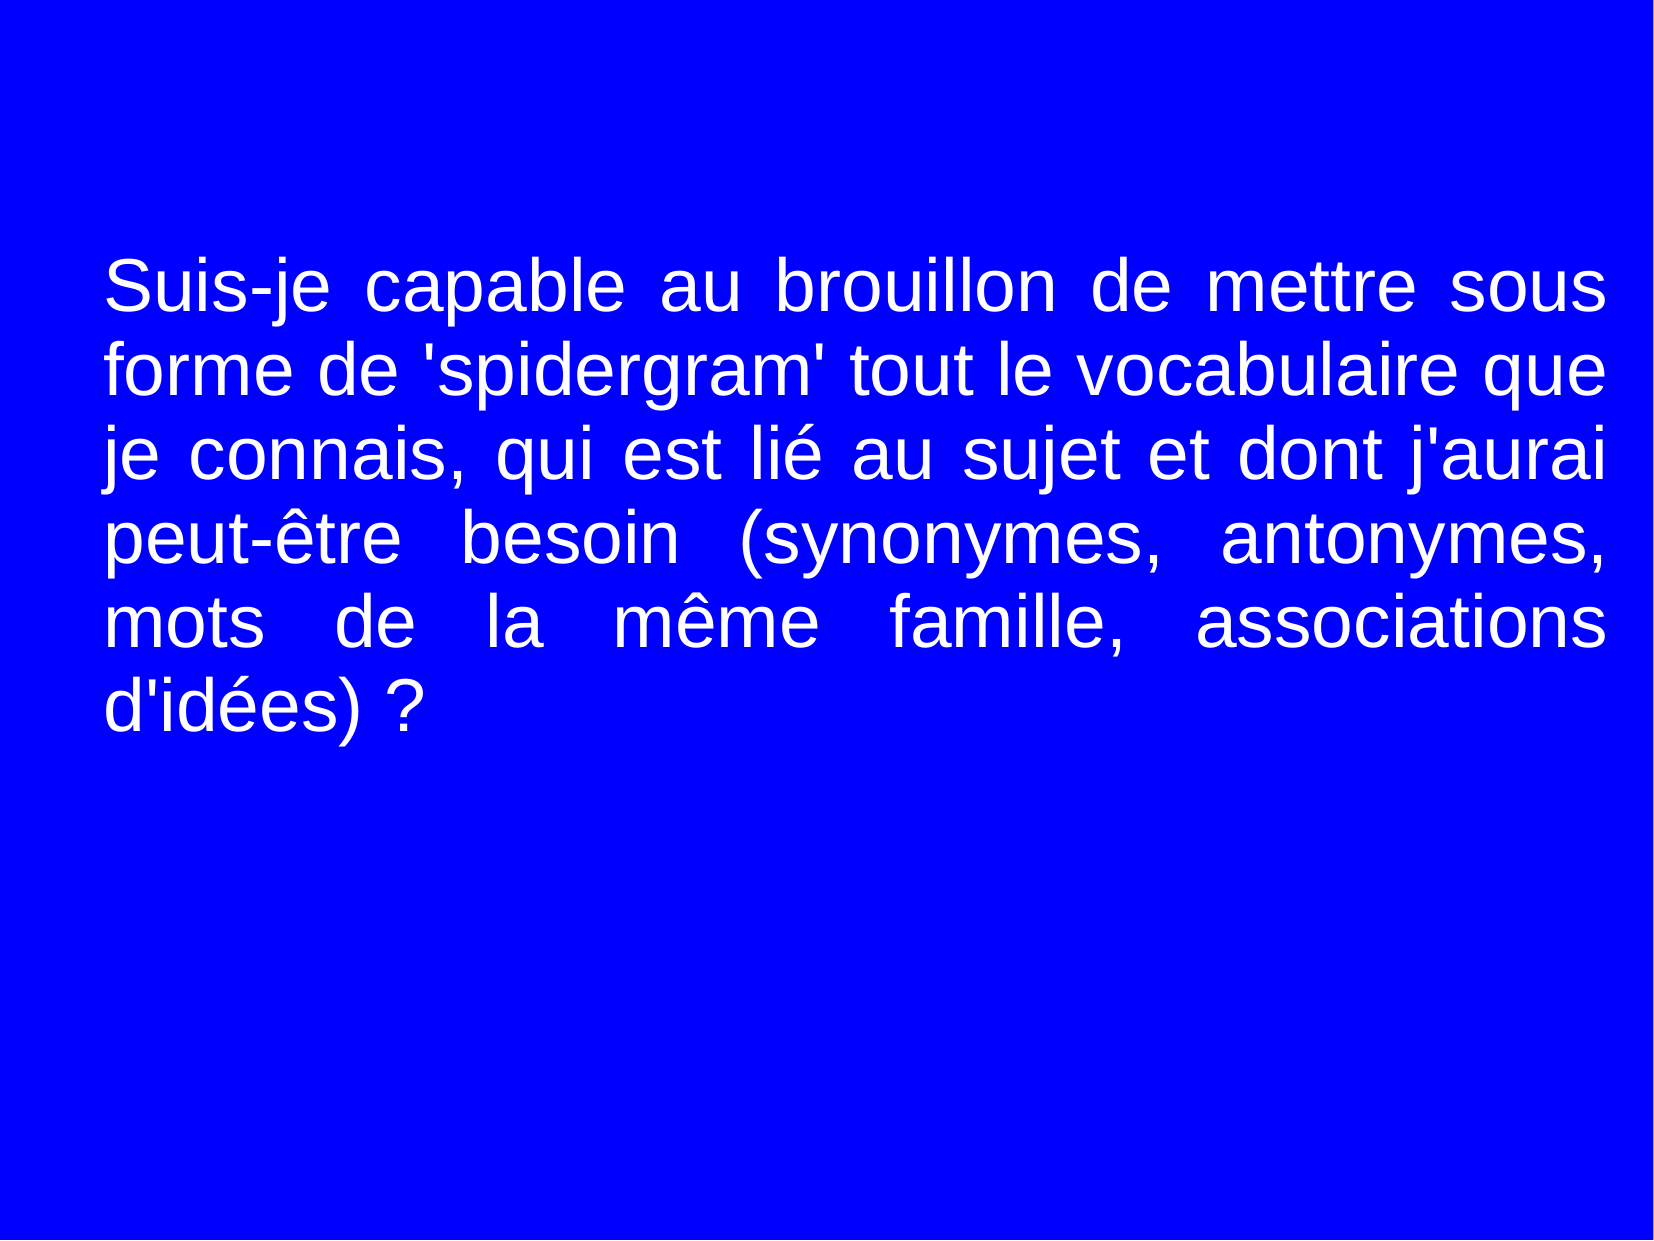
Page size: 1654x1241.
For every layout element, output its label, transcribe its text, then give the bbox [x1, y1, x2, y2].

text_box Suis-je capable au brouillon de mettre sous forme de 'spidergram' tout le vocabulaire que je connais, qui est lié au sujet et dont j'aurai peut-être besoin (synonymes, antonymes, mots de la même famille, associations d'idées) ? [88, 236, 1625, 755]
